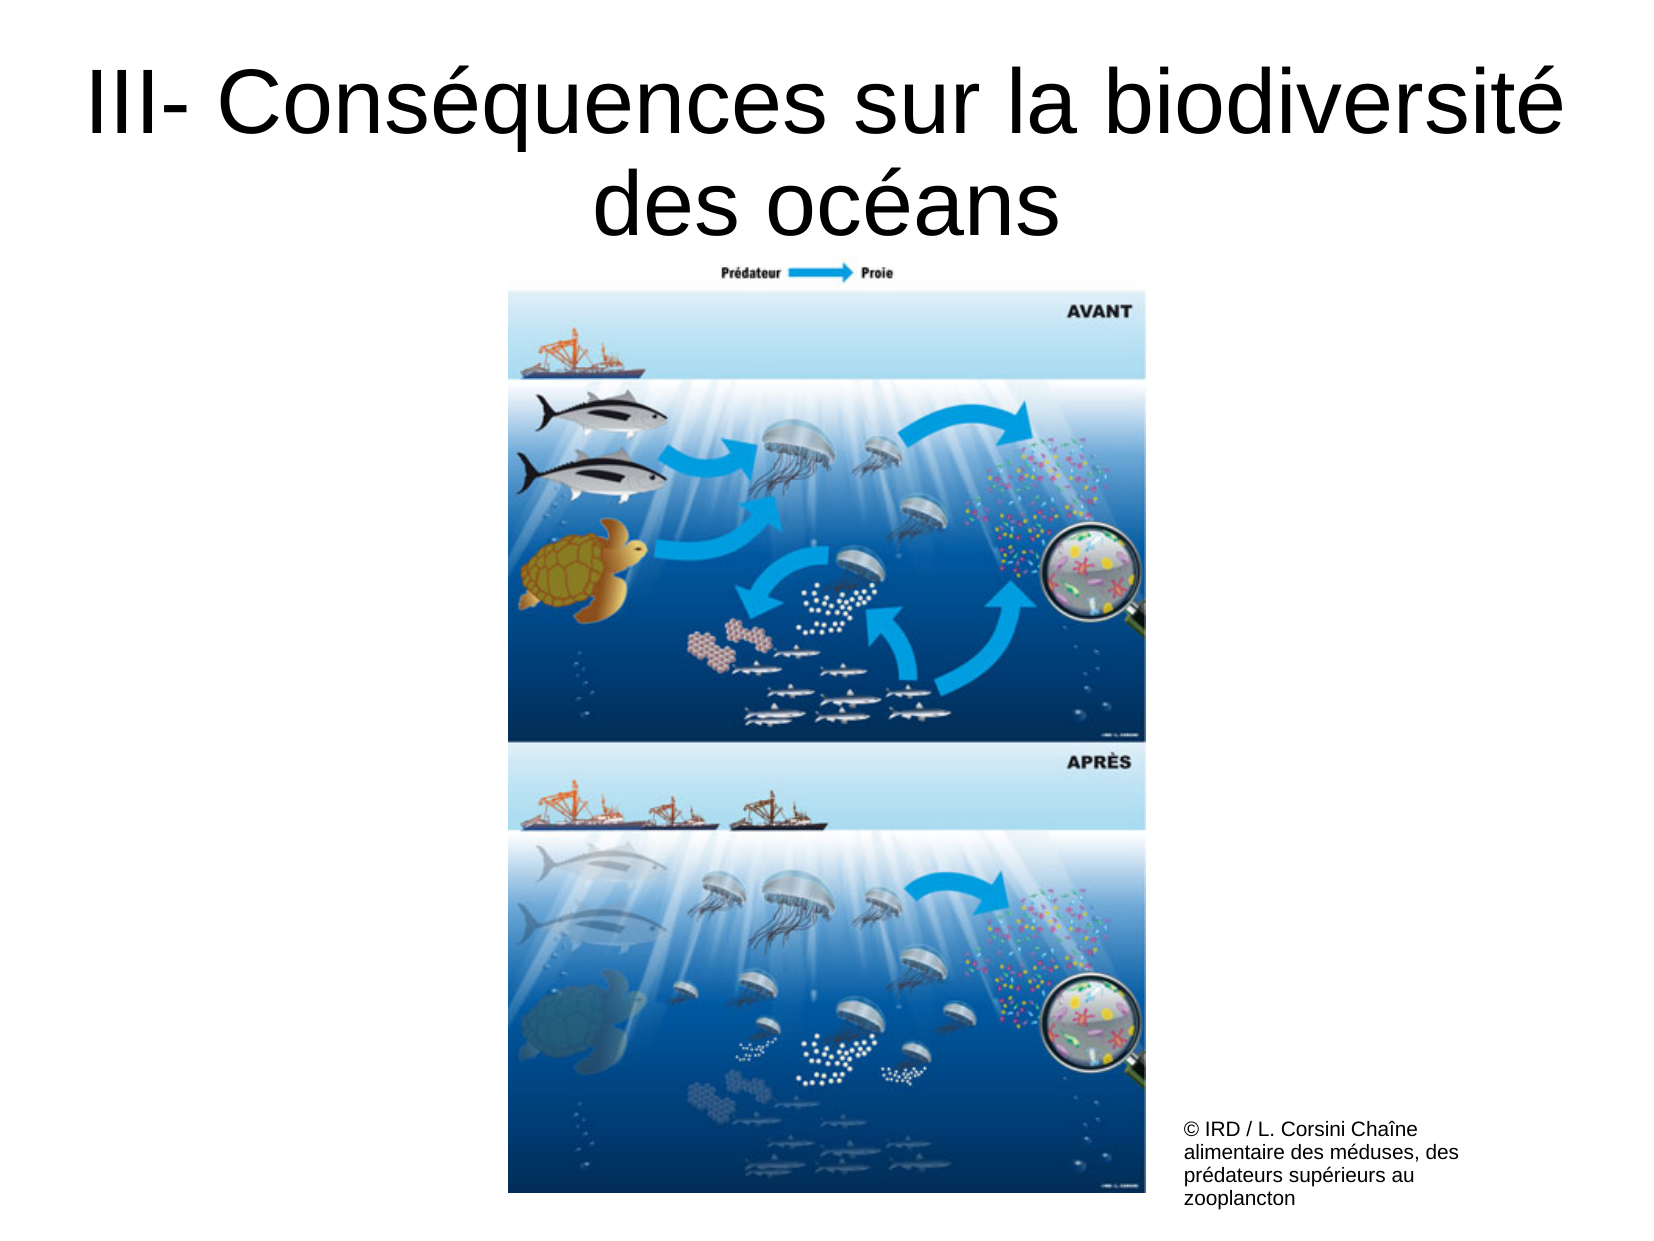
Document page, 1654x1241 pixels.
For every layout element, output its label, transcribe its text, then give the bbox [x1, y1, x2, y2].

text_box © IRD / L. Corsini Chaîne alimentaire des méduses, des prédateurs supérieurs au zooplancton [1169, 1109, 1524, 1217]
title III- Conséquences sur la biodiversité des océans [82, 49, 1571, 257]
picture [508, 255, 1146, 1193]
